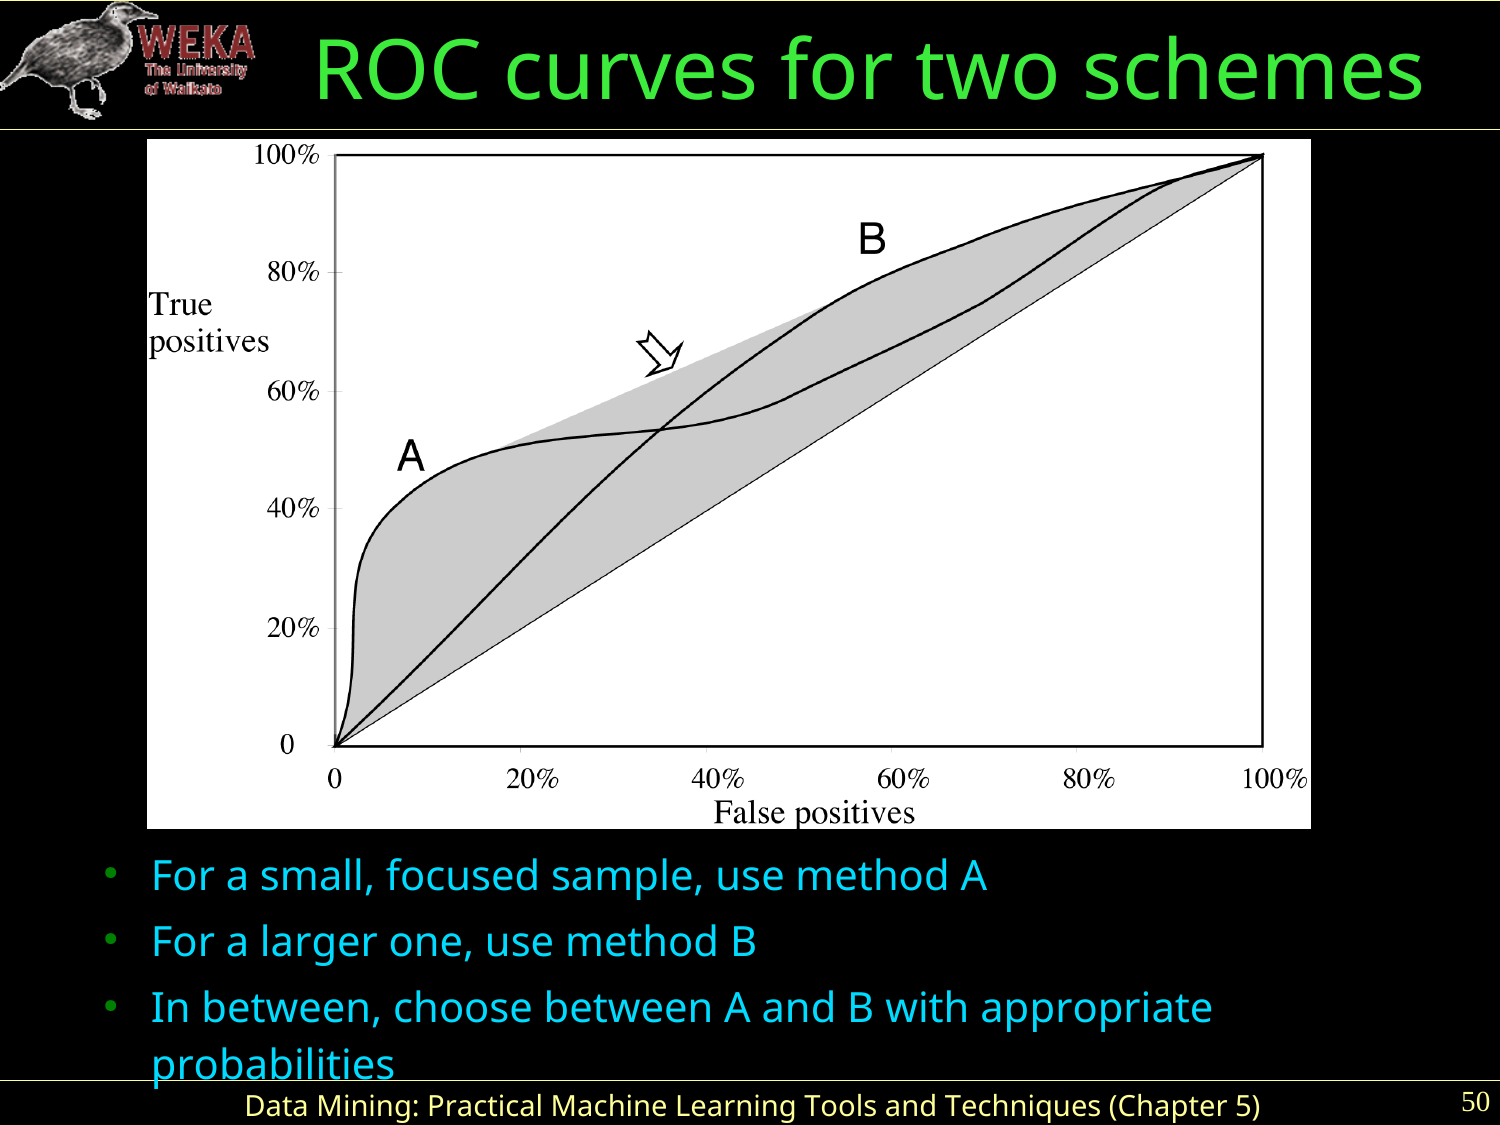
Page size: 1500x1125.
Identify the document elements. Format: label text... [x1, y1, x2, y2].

title ROC curves for two schemes [297, 0, 1500, 148]
text_box For a small, focused sample, use method A For a larger one, use method B In between, choose between A and B with appropriate probabilities [88, 838, 1447, 1013]
picture [0, 1, 266, 129]
picture [147, 139, 1311, 829]
